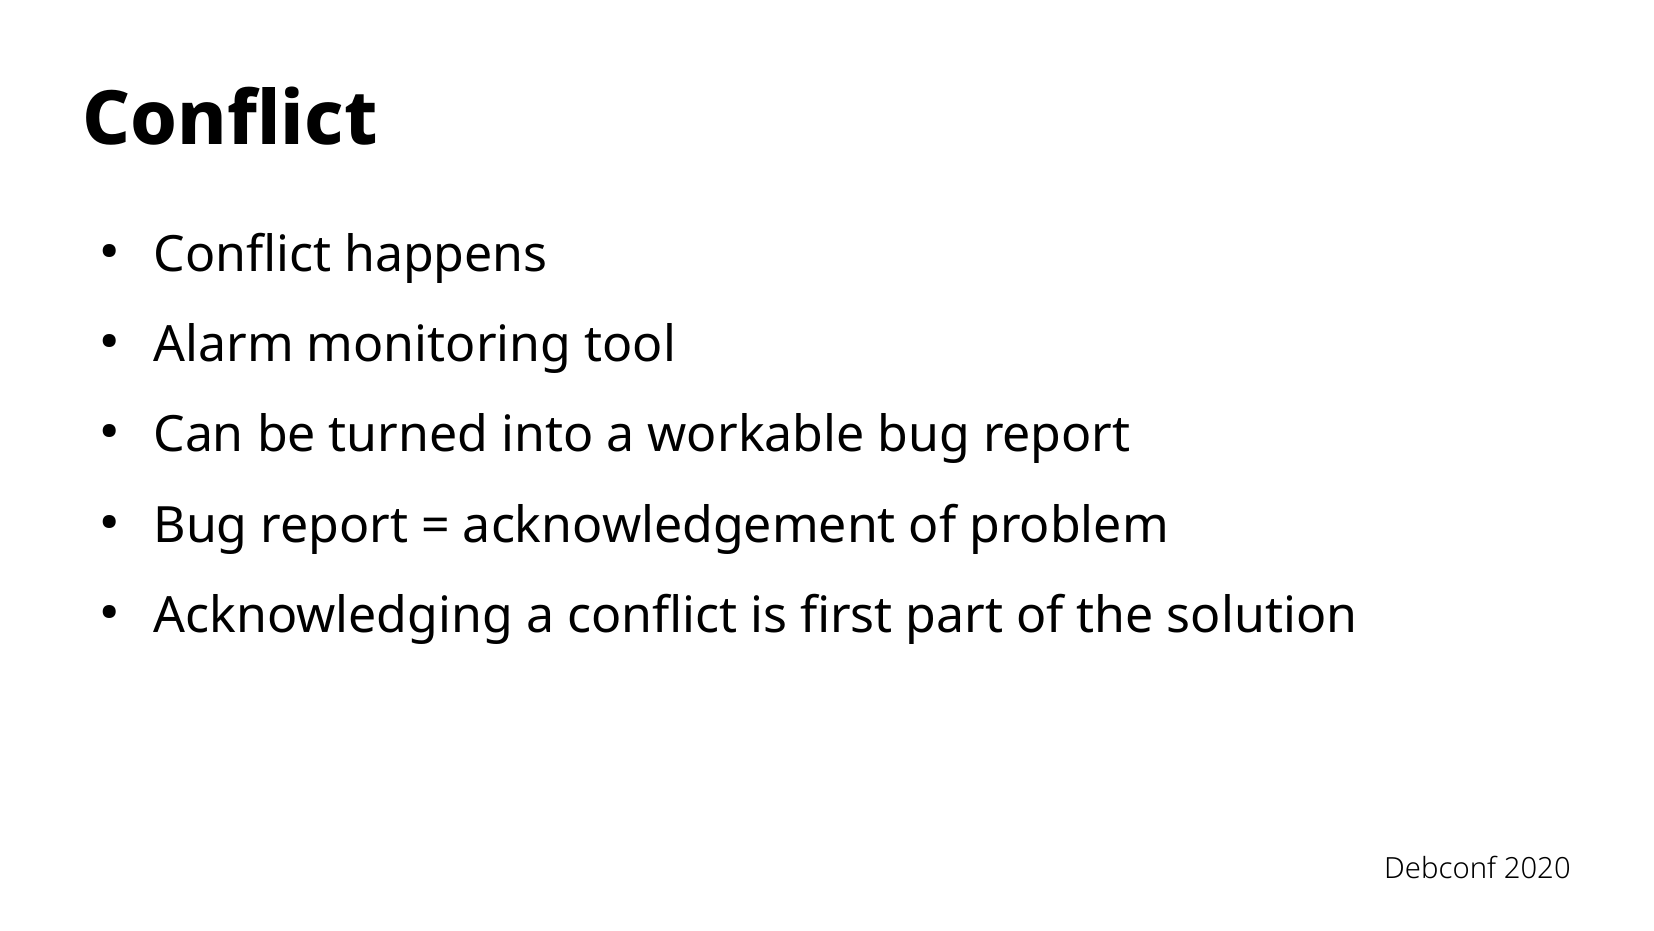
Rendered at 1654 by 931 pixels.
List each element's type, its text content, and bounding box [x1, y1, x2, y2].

title Conflict [82, 37, 1571, 193]
list Conflict happens Alarm monitoring tool Can be turned into a workable bug report Bug report = acknowledgement of problem Acknowledging a conflict is first part of the solution [82, 217, 1571, 758]
